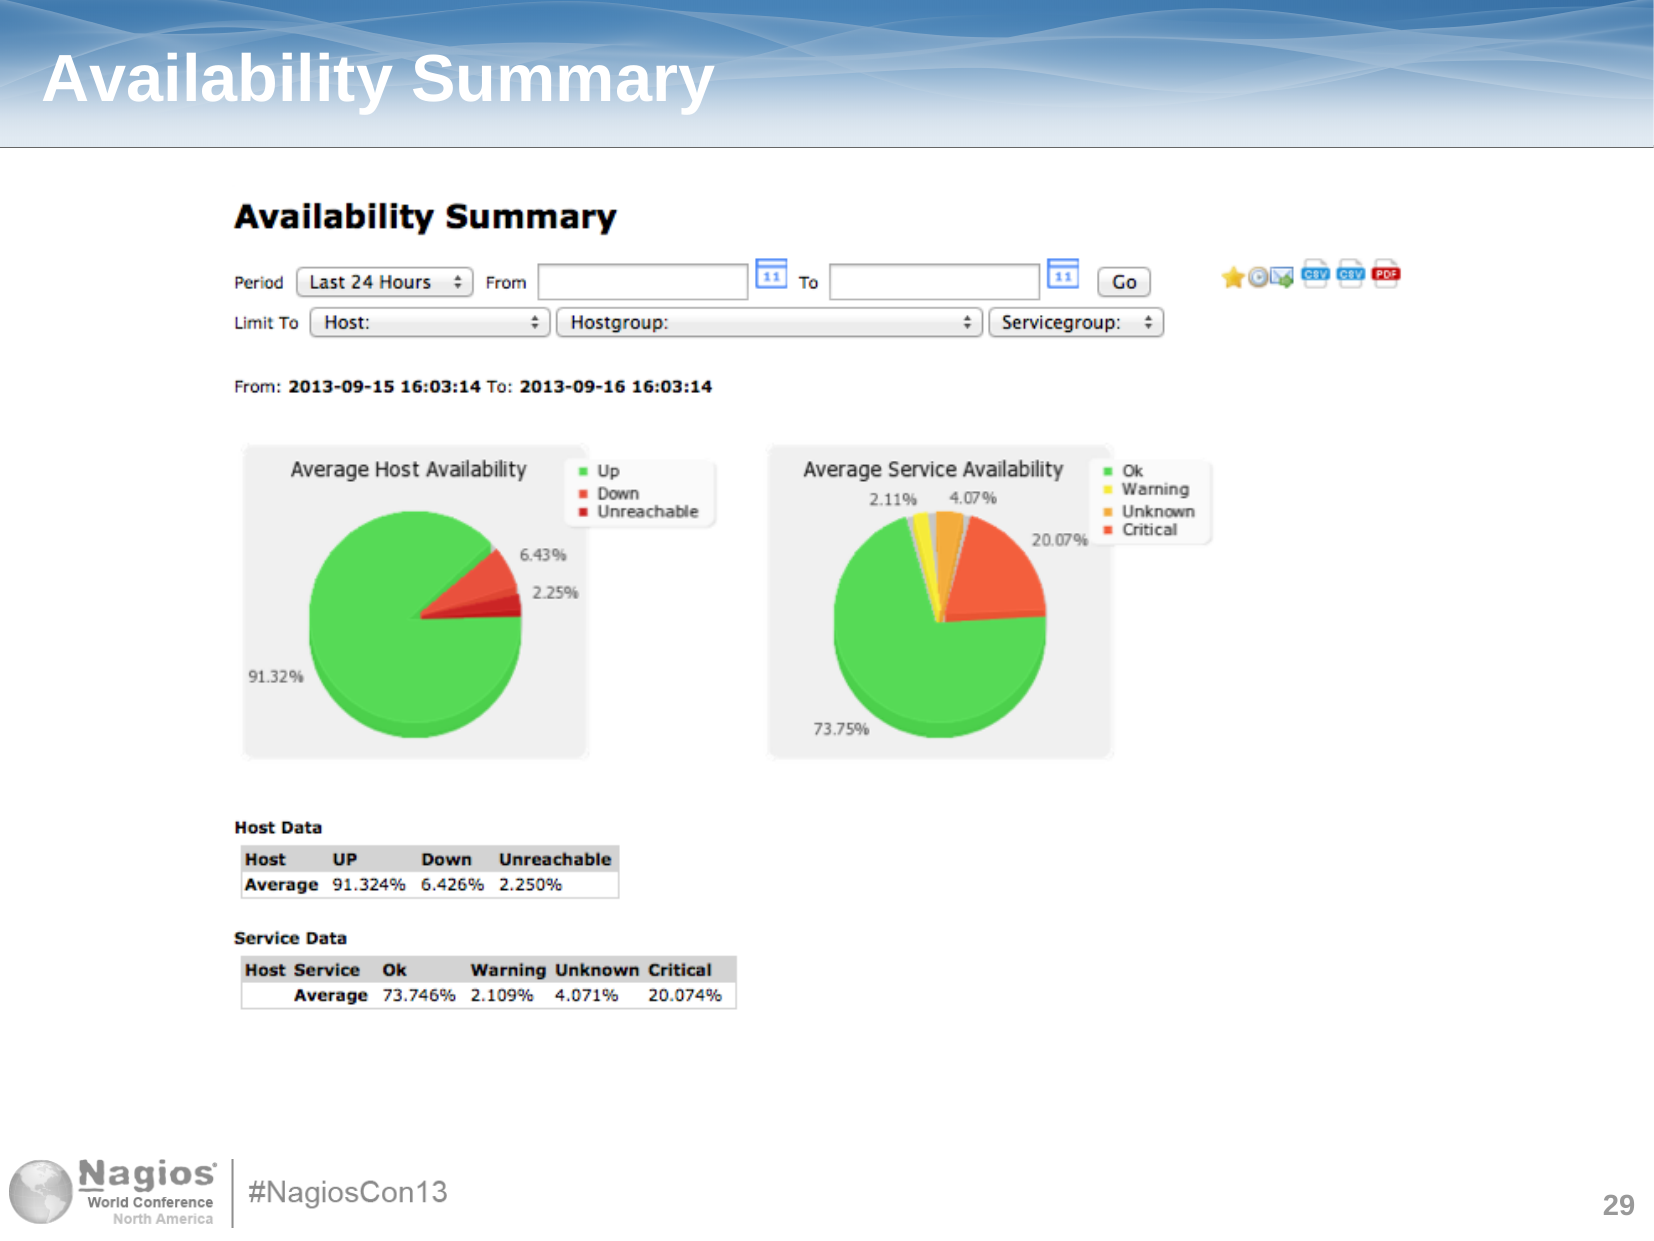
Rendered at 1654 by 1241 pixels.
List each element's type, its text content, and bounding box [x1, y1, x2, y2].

picture [9, 1159, 453, 1228]
picture [0, 0, 1654, 147]
title Availability Summary [41, 29, 1248, 127]
picture [221, 185, 1443, 1102]
